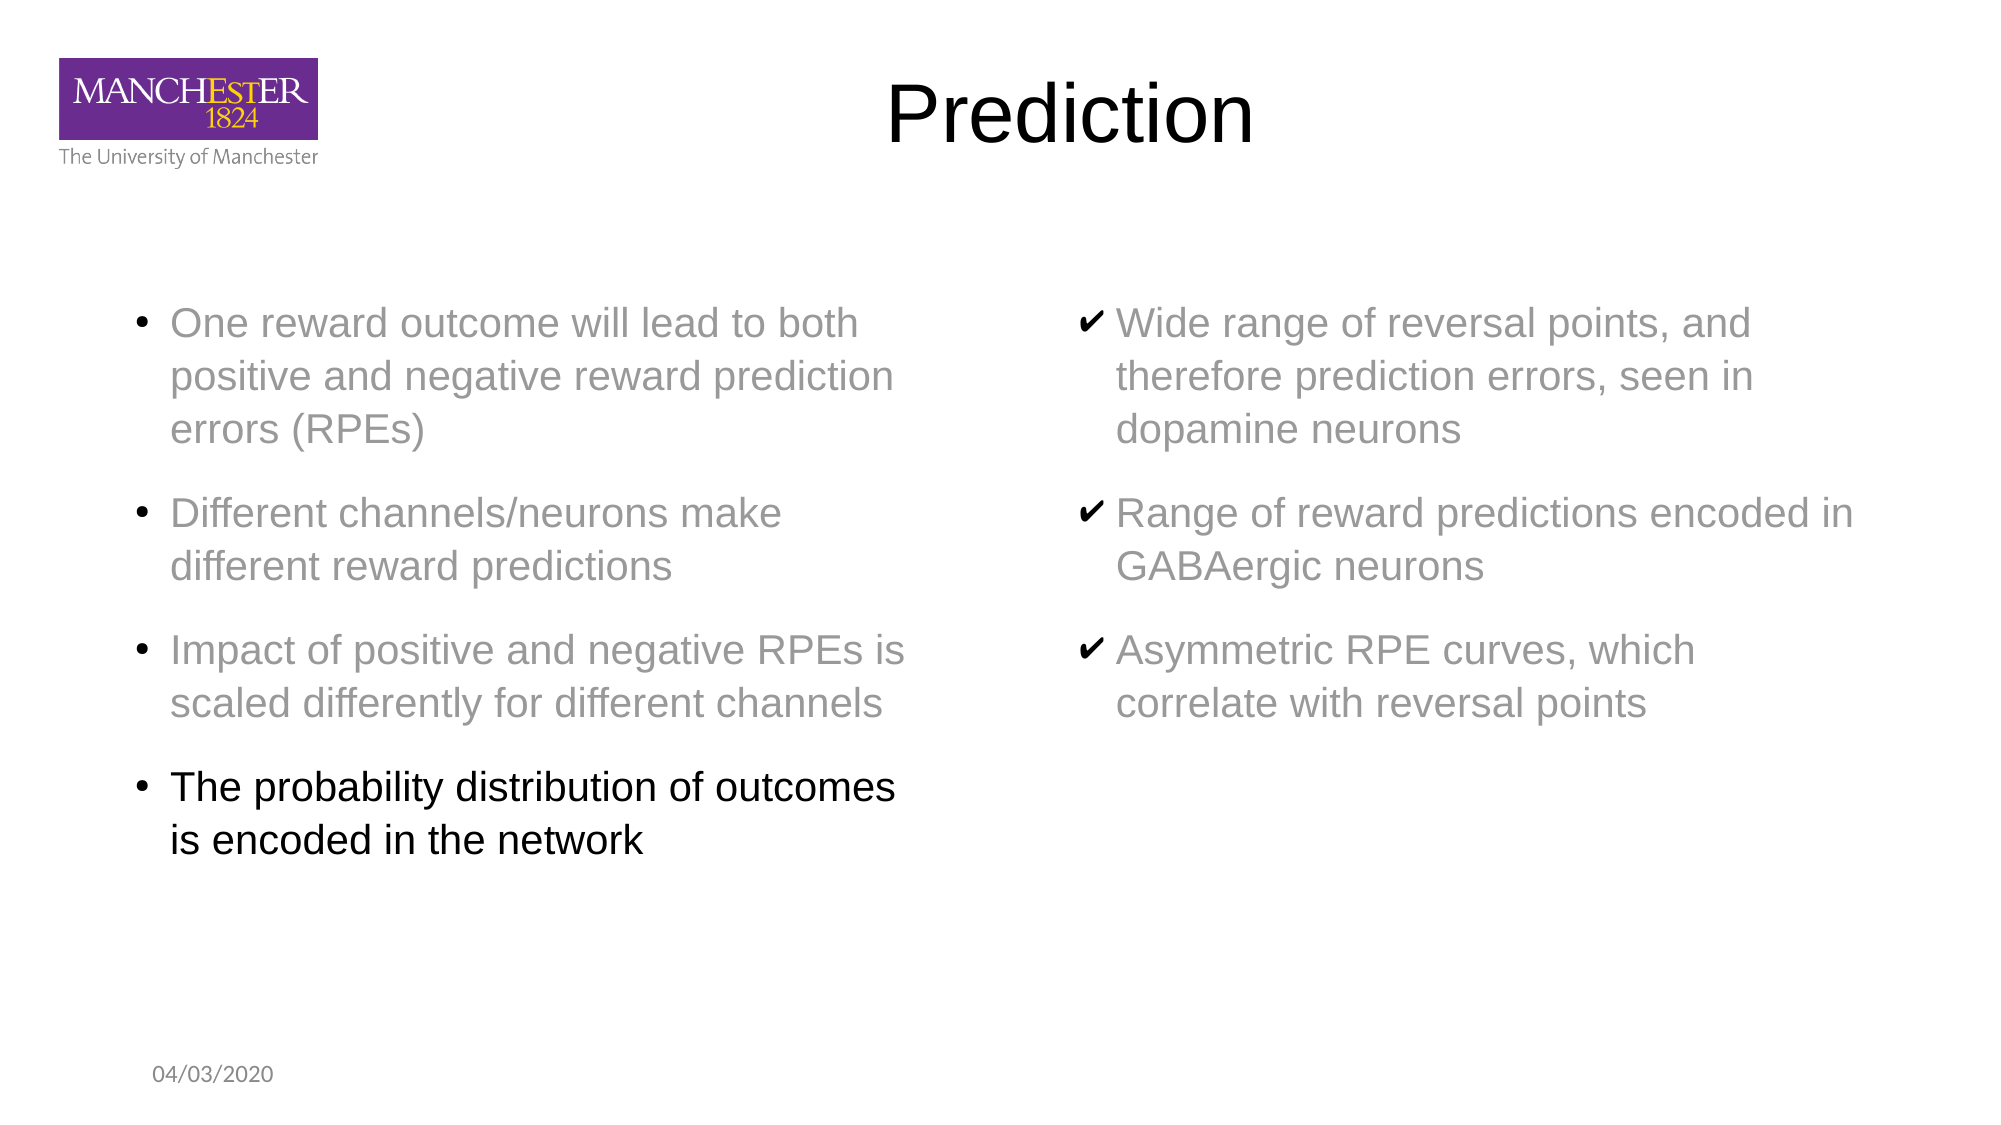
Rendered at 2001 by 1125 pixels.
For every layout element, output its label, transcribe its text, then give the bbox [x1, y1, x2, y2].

title Prediction [338, 44, 1804, 183]
text_box One reward outcome will lead to both positive and negative reward prediction errors (RPEs) Different channels/neurons make different reward predictions Impact of positive and negative RPEs is scaled differently for different channels The probability distribution of outcomes is encoded in the network [120, 285, 931, 978]
text_box Wide range of reversal points, and therefore prediction errors, seen in dopamine neurons Range of reward predictions encoded in GABAergic neurons Asymmetric RPE curves, which correlate with reversal points [1065, 285, 1877, 978]
picture [59, 58, 318, 169]
slide_number 04/03/2020 [137, 1042, 588, 1103]
